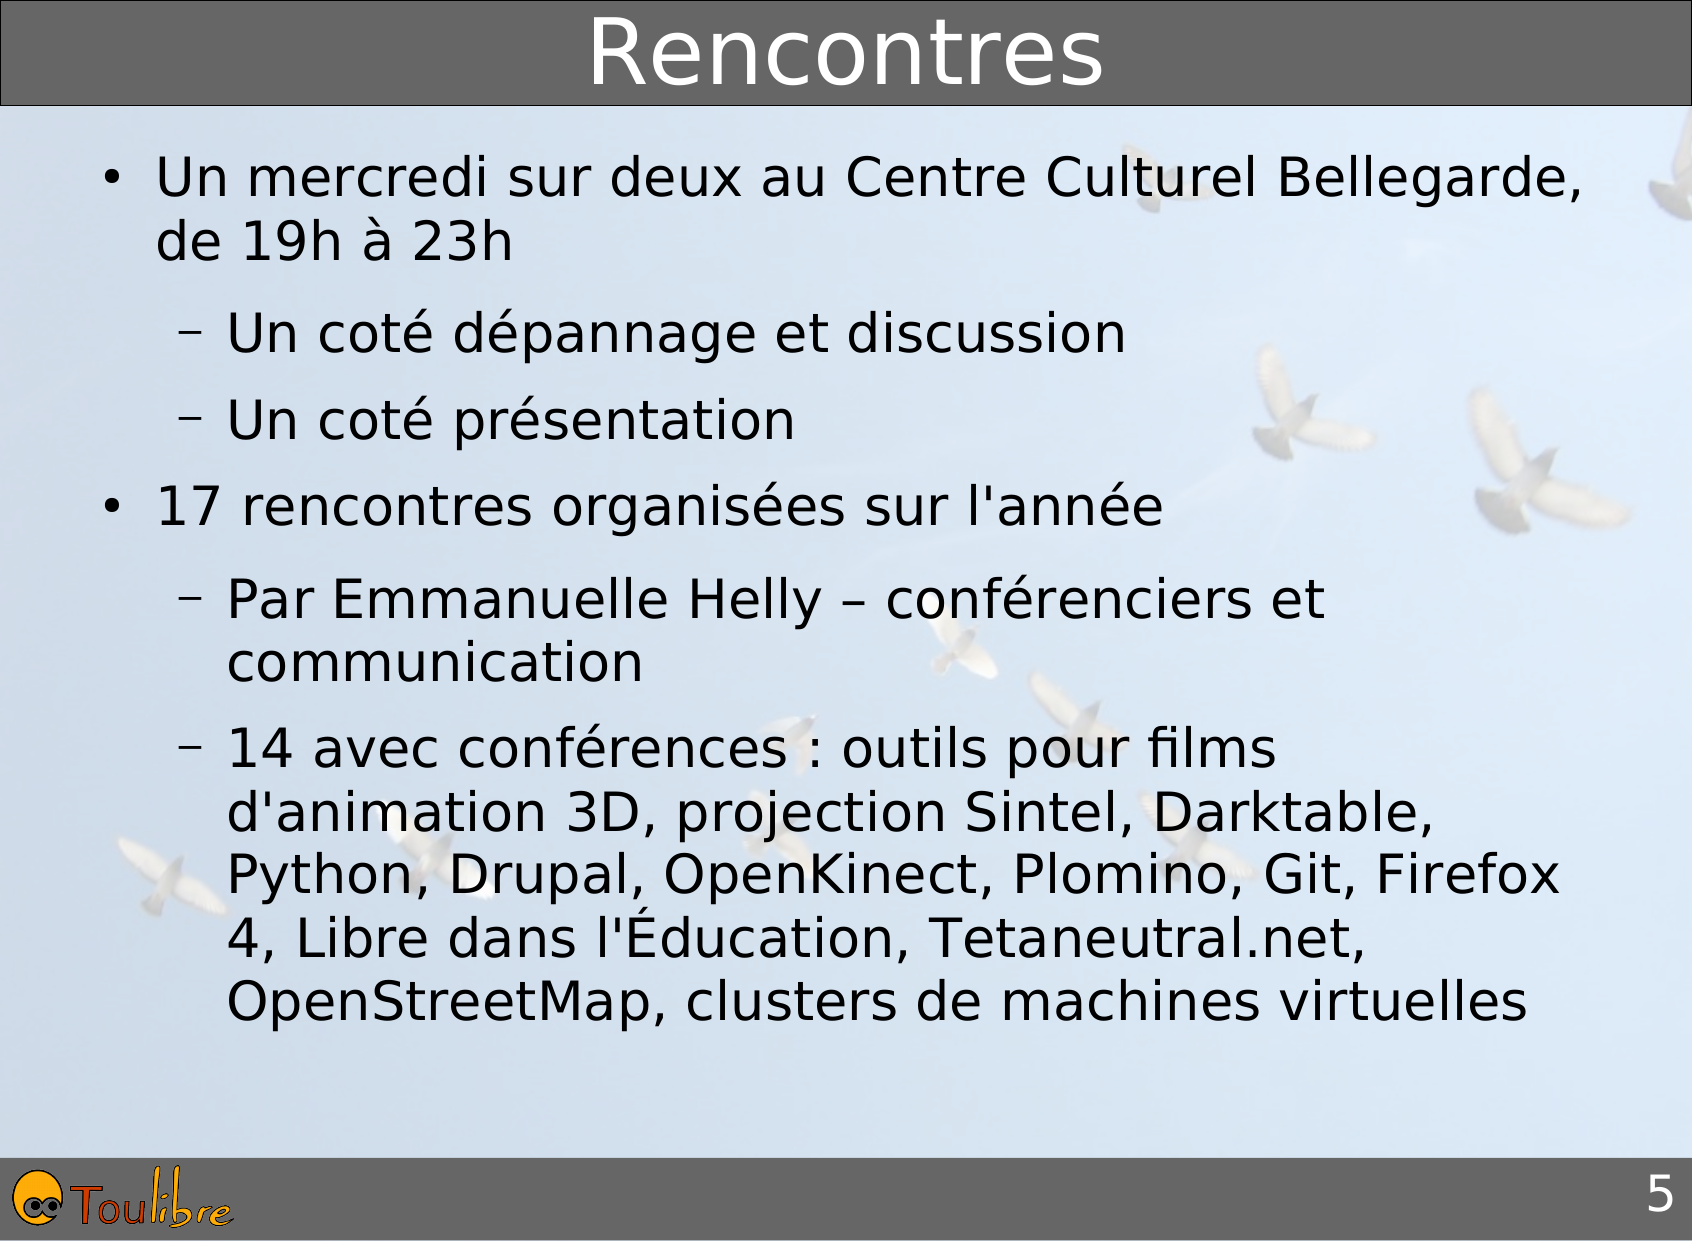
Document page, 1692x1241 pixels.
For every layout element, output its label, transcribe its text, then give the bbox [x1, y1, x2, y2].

picture [12, 1165, 234, 1228]
title Rencontres [0, 0, 1692, 107]
list Un mercredi sur deux au Centre Culturel Bellegarde, de 19h à 23h Un coté dépannage et discussion Un coté présentation 17 rencontres organisées sur l'année Par Emmanuelle Helly – conférenciers et communication 14 avec conférences : outils pour films d'animation 3D, projection Sintel, Darktable, Python, Drupal, OpenKinect, Plomino, Git, Firefox 4, Libre dans l'Éducation, Tetaneutral.net, OpenStreetMap, clusters de machines virtuelles [84, 146, 1608, 1095]
